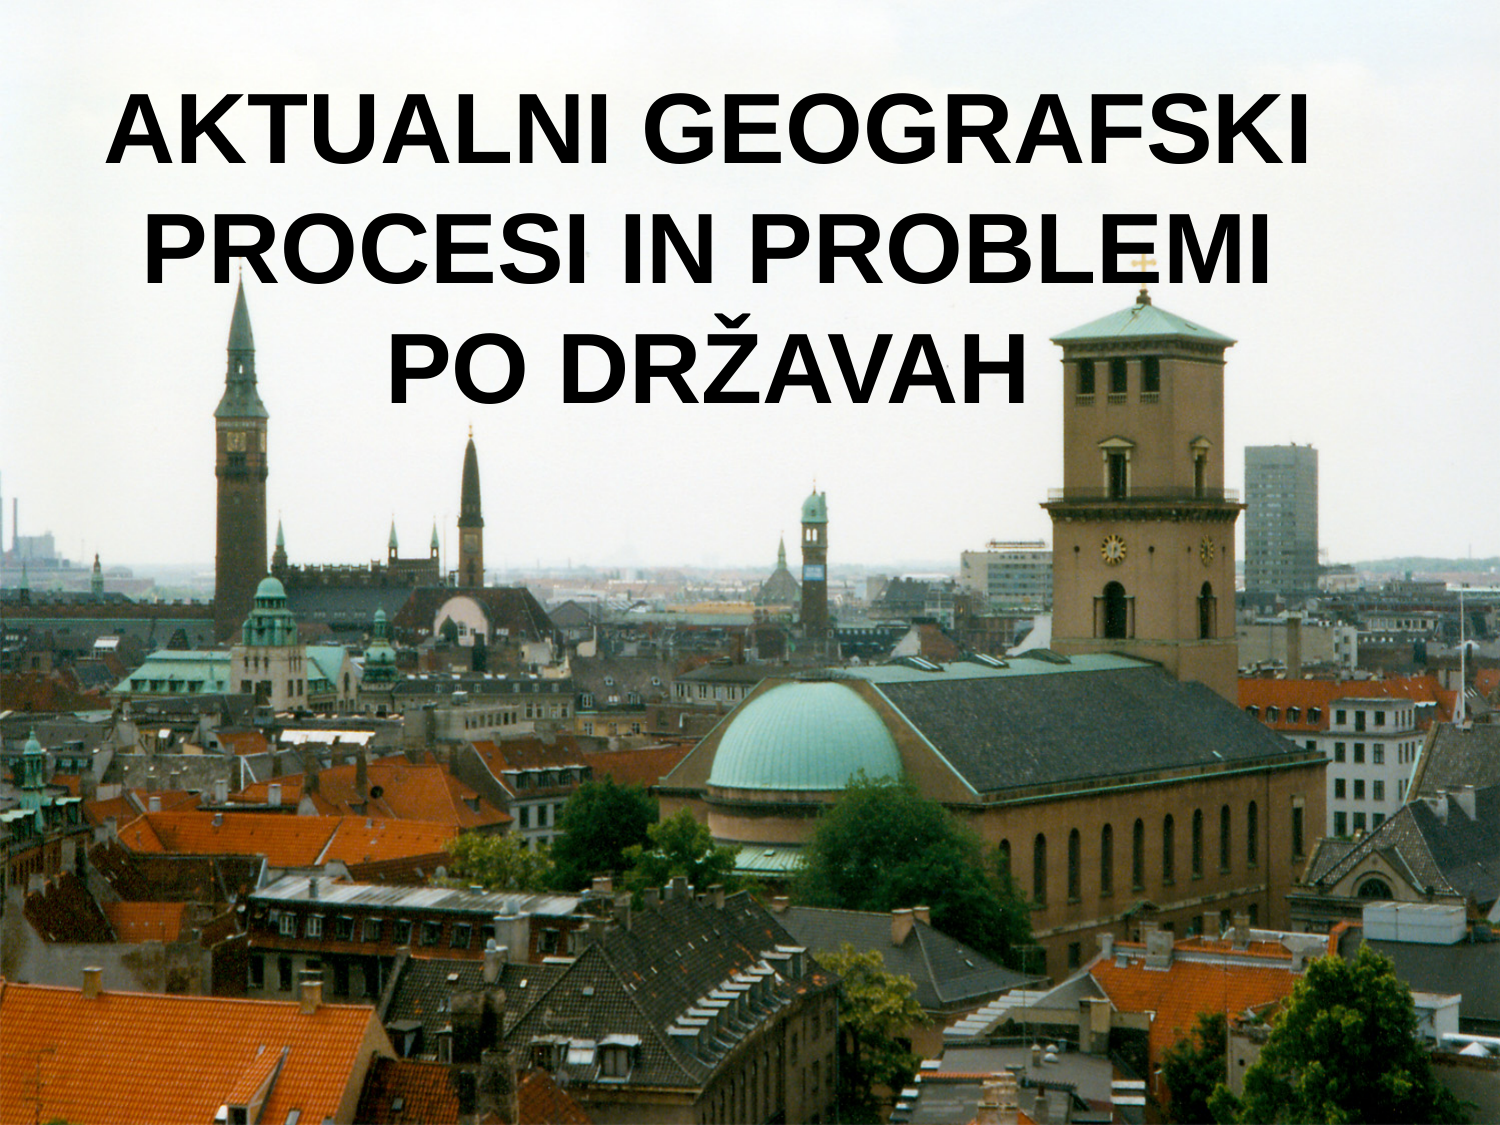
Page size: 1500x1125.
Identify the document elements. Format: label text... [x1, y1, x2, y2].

picture [0, 0, 1500, 1125]
title AKTUALNI GEOGRAFSKI PROCESI IN PROBLEMI PO DRŽAVAH [76, 0, 1341, 551]
